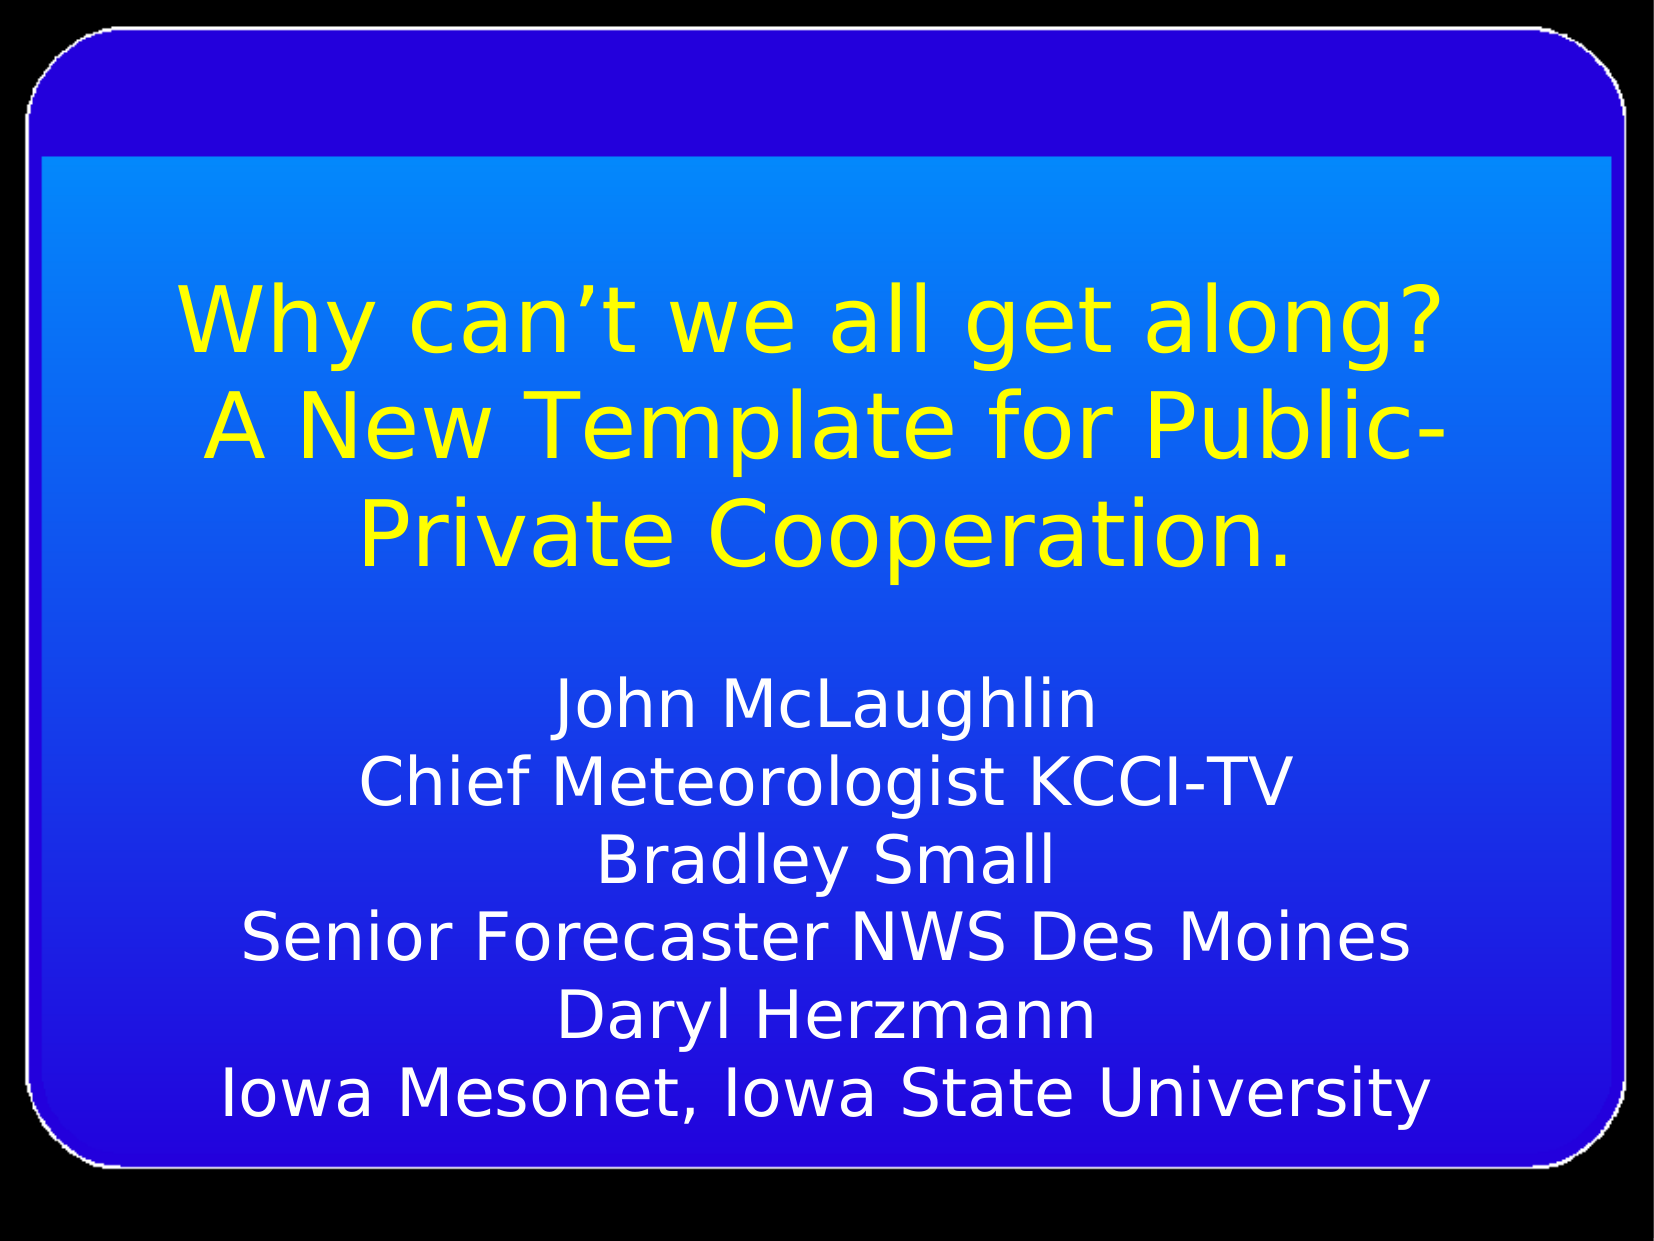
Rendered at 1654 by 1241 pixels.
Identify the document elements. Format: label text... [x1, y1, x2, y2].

subtitle Why can’t we all get along? A New Template for Public-Private Cooperation. John McLaughlin Chief Meteorologist KCCI-TV Bradley Small Senior Forecaster NWS Des Moines Daryl Herzmann Iowa Mesonet, Iowa State University [82, 266, 1571, 1133]
picture [0, 0, 1654, 1241]
